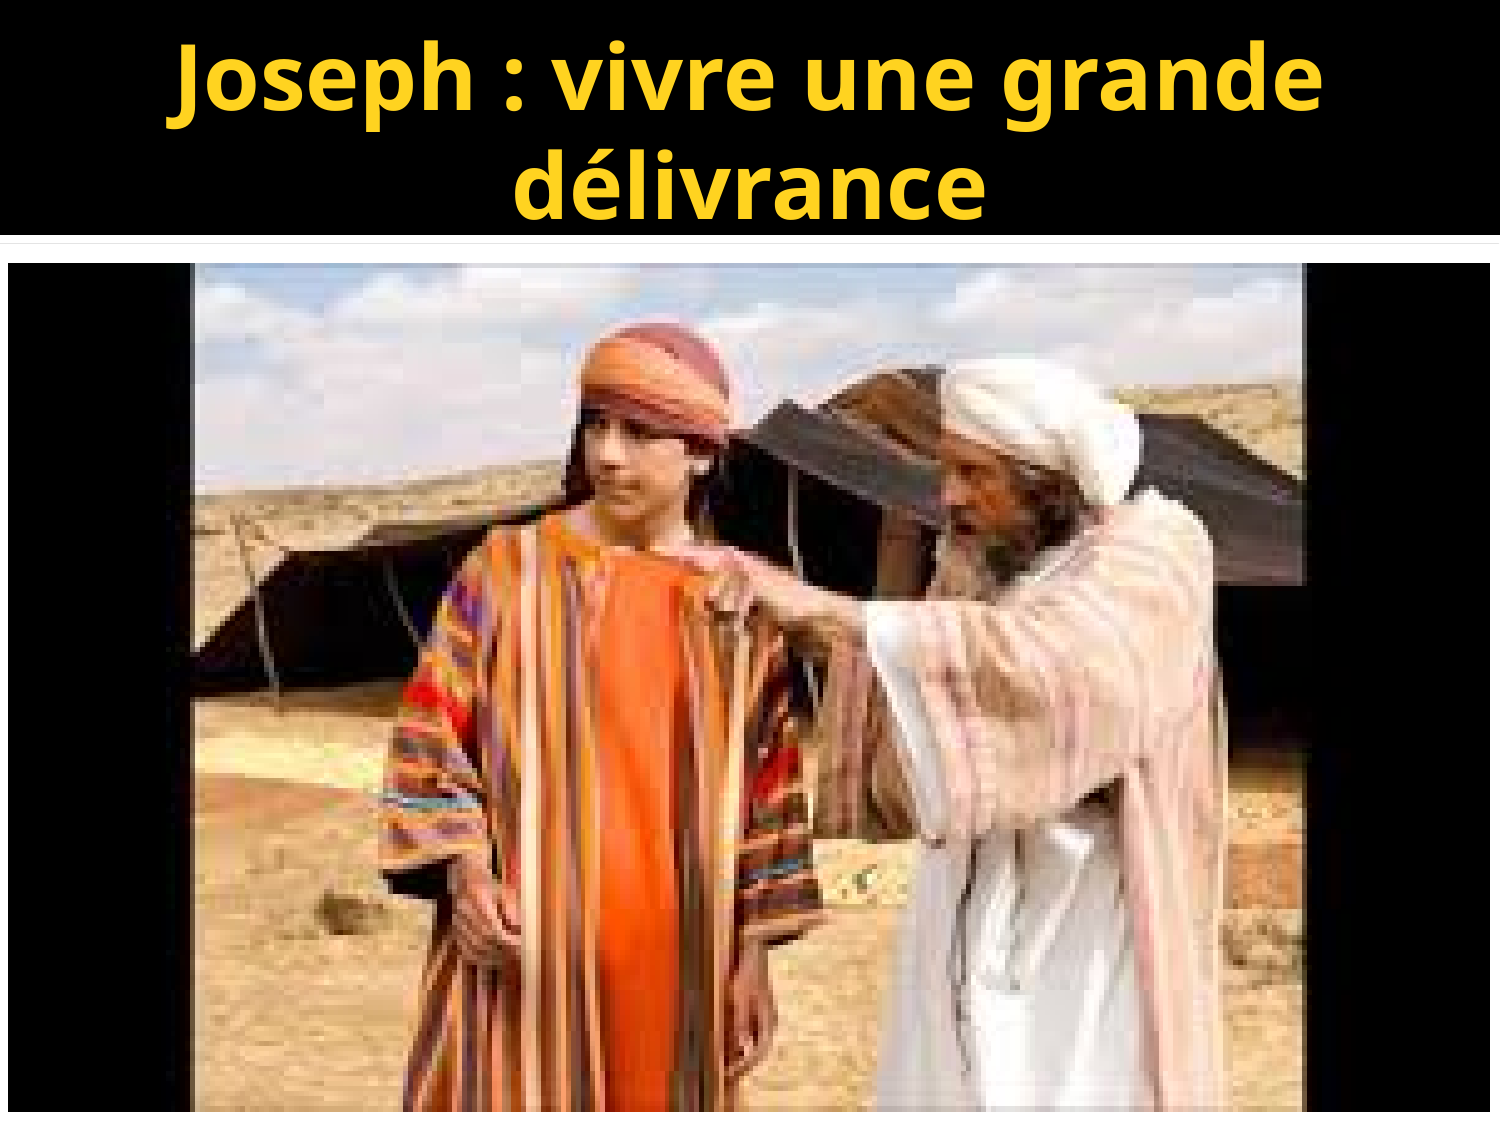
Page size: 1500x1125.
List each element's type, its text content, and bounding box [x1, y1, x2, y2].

title Joseph : vivre une grande délivrance [75, 16, 1426, 241]
picture [8, 263, 1490, 1112]
